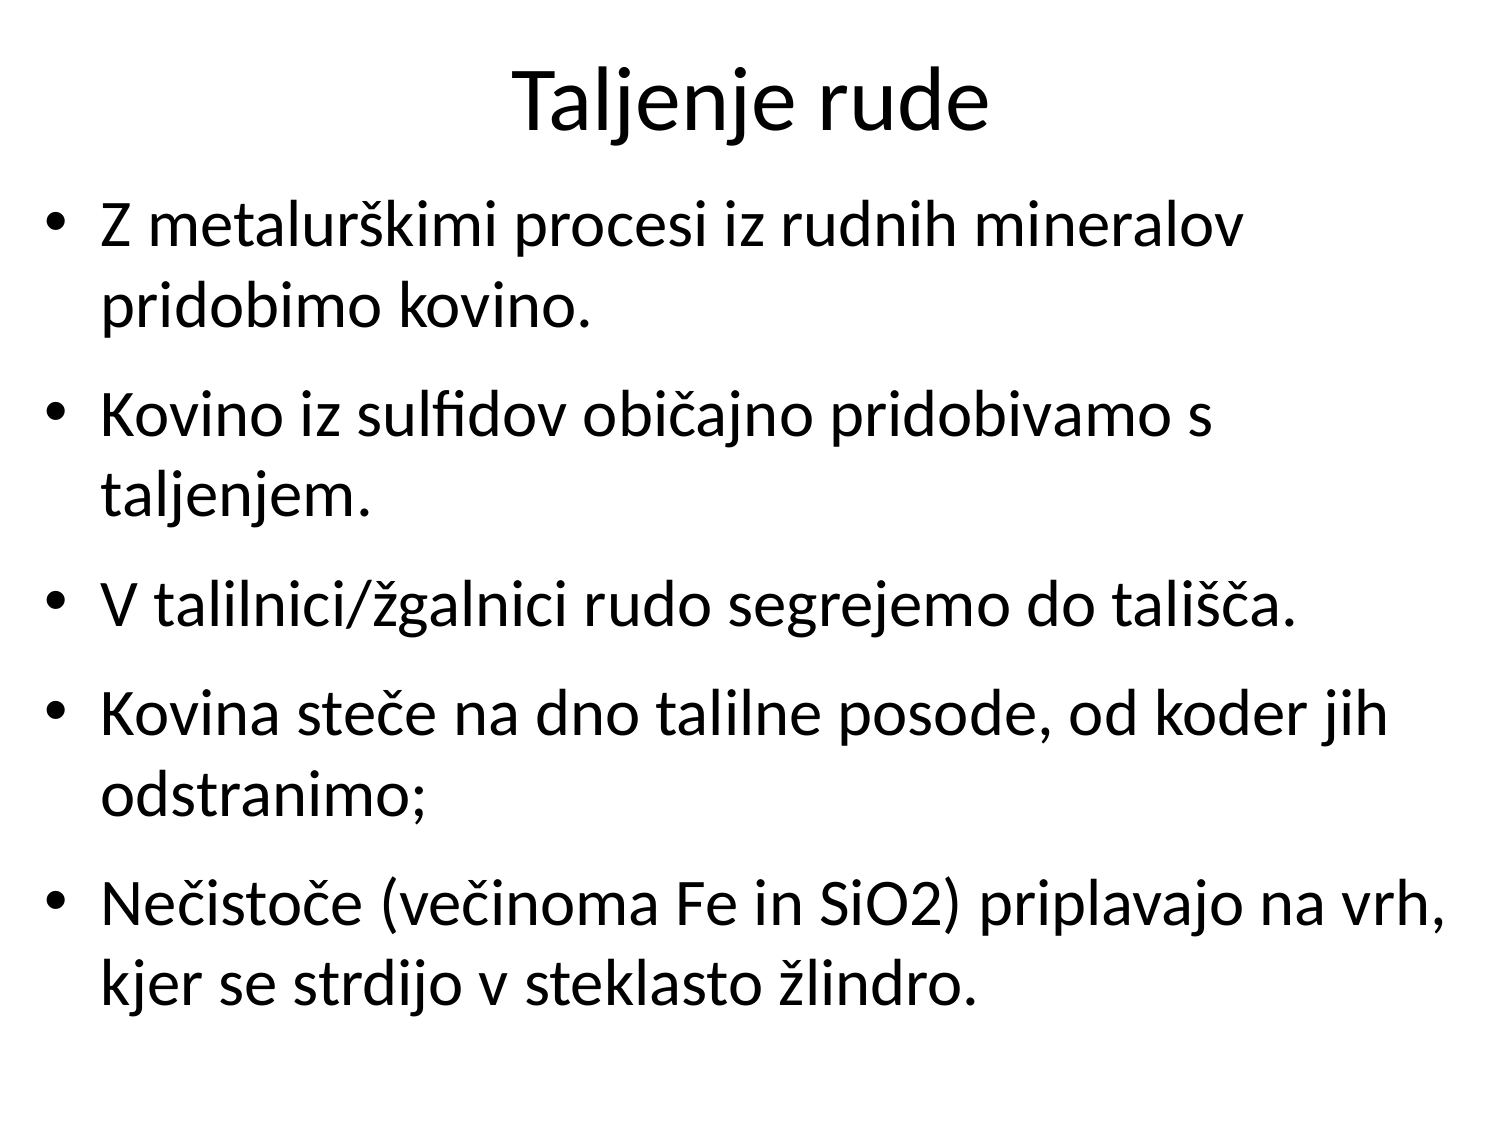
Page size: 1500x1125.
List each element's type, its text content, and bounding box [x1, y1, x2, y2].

title Taljenje rude [76, 0, 1427, 172]
list Z metalurškimi procesi iz rudnih mineralov pridobimo kovino. Kovino iz sulfidov običajno pridobivamo s taljenjem. V talilnici/žgalnici rudo segrejemo do tališča. Kovina steče na dno talilne posode, od koder jih odstranimo; Nečistoče (večinoma Fe in SiO2) priplavajo na vrh, kjer se strdijo v steklasto žlindro. [29, 172, 1500, 1125]
